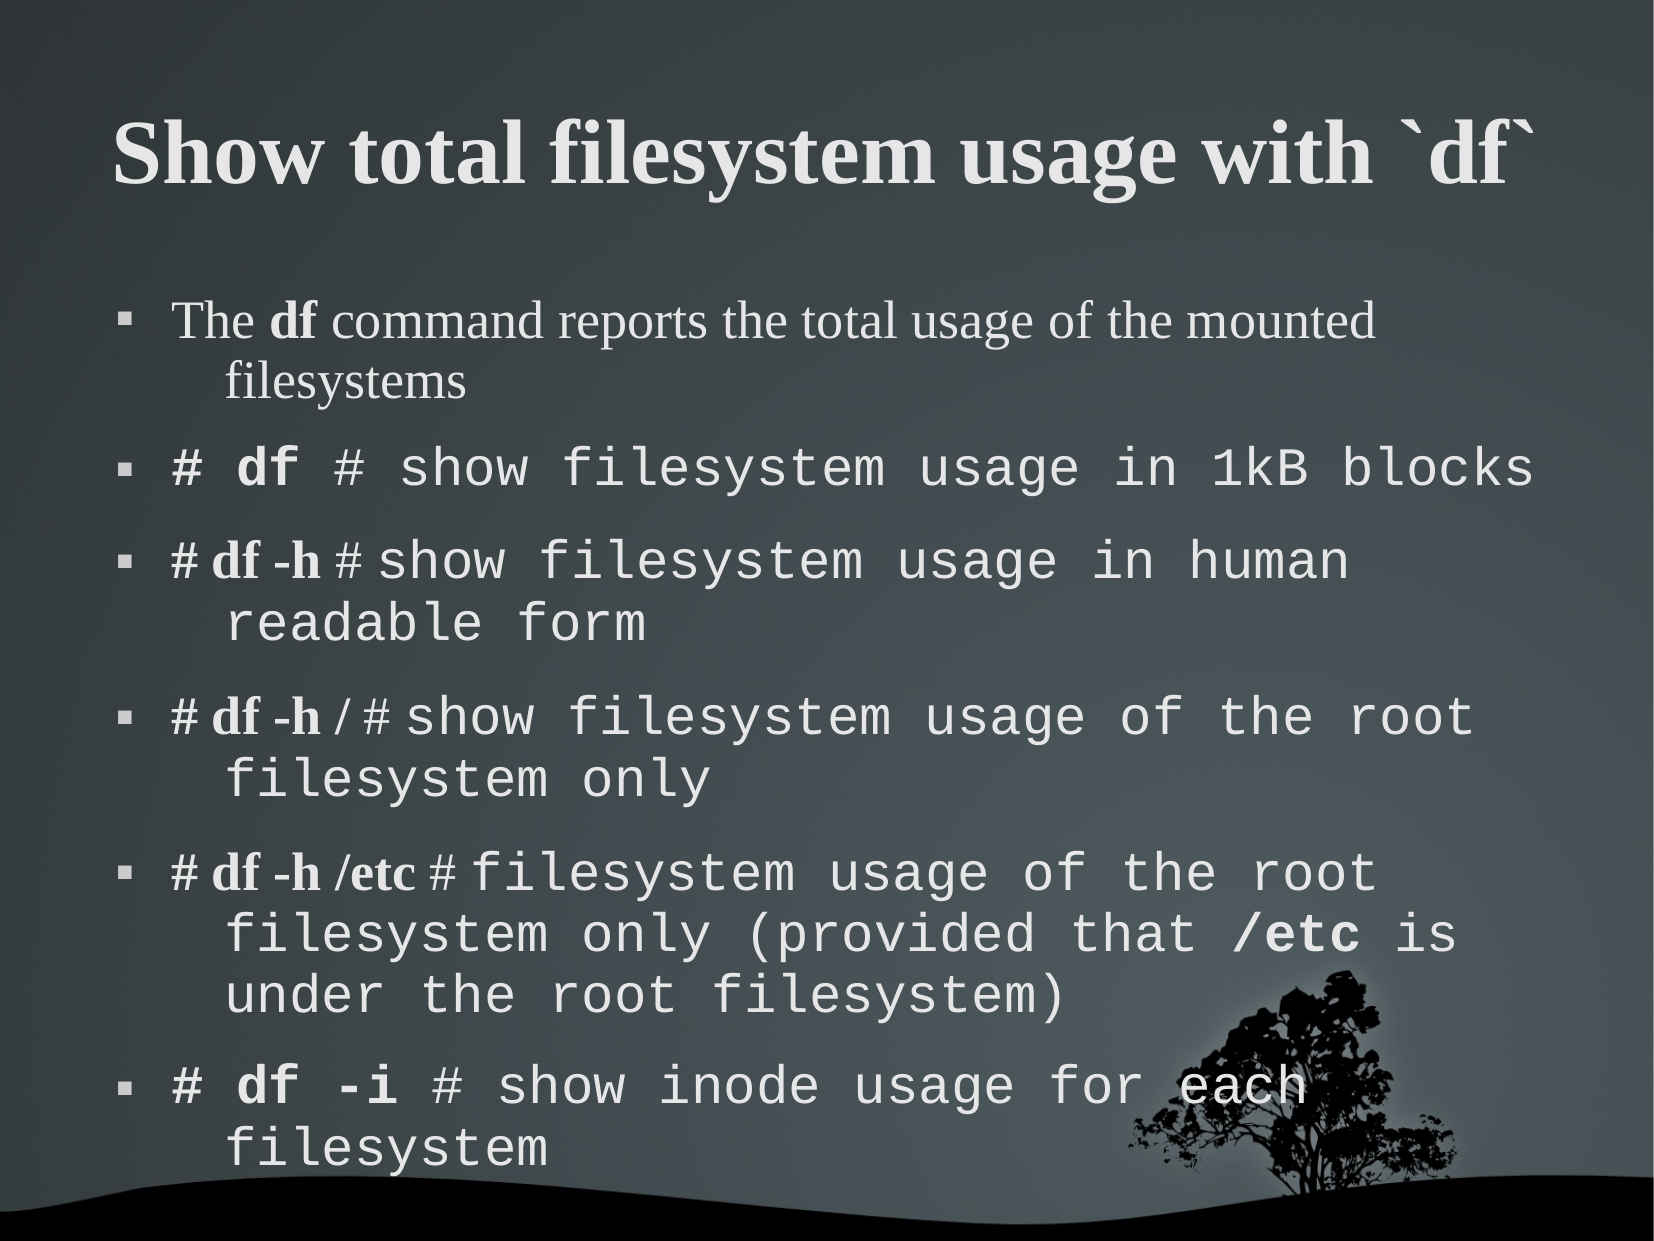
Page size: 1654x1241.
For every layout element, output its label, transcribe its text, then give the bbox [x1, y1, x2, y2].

picture [0, 0, 1654, 1241]
list The df command reports the total usage of the mounted filesystems # df # show filesystem usage in 1kB blocks # df -h # show filesystem usage in human readable form # df -h / # show filesystem usage of the root filesystem only # df -h /etc # filesystem usage of the root filesystem only (provided that /etc is under the root filesystem) # df -i # show inode usage for each filesystem [82, 290, 1571, 1182]
title Show total filesystem usage with `df` [82, 33, 1571, 273]
